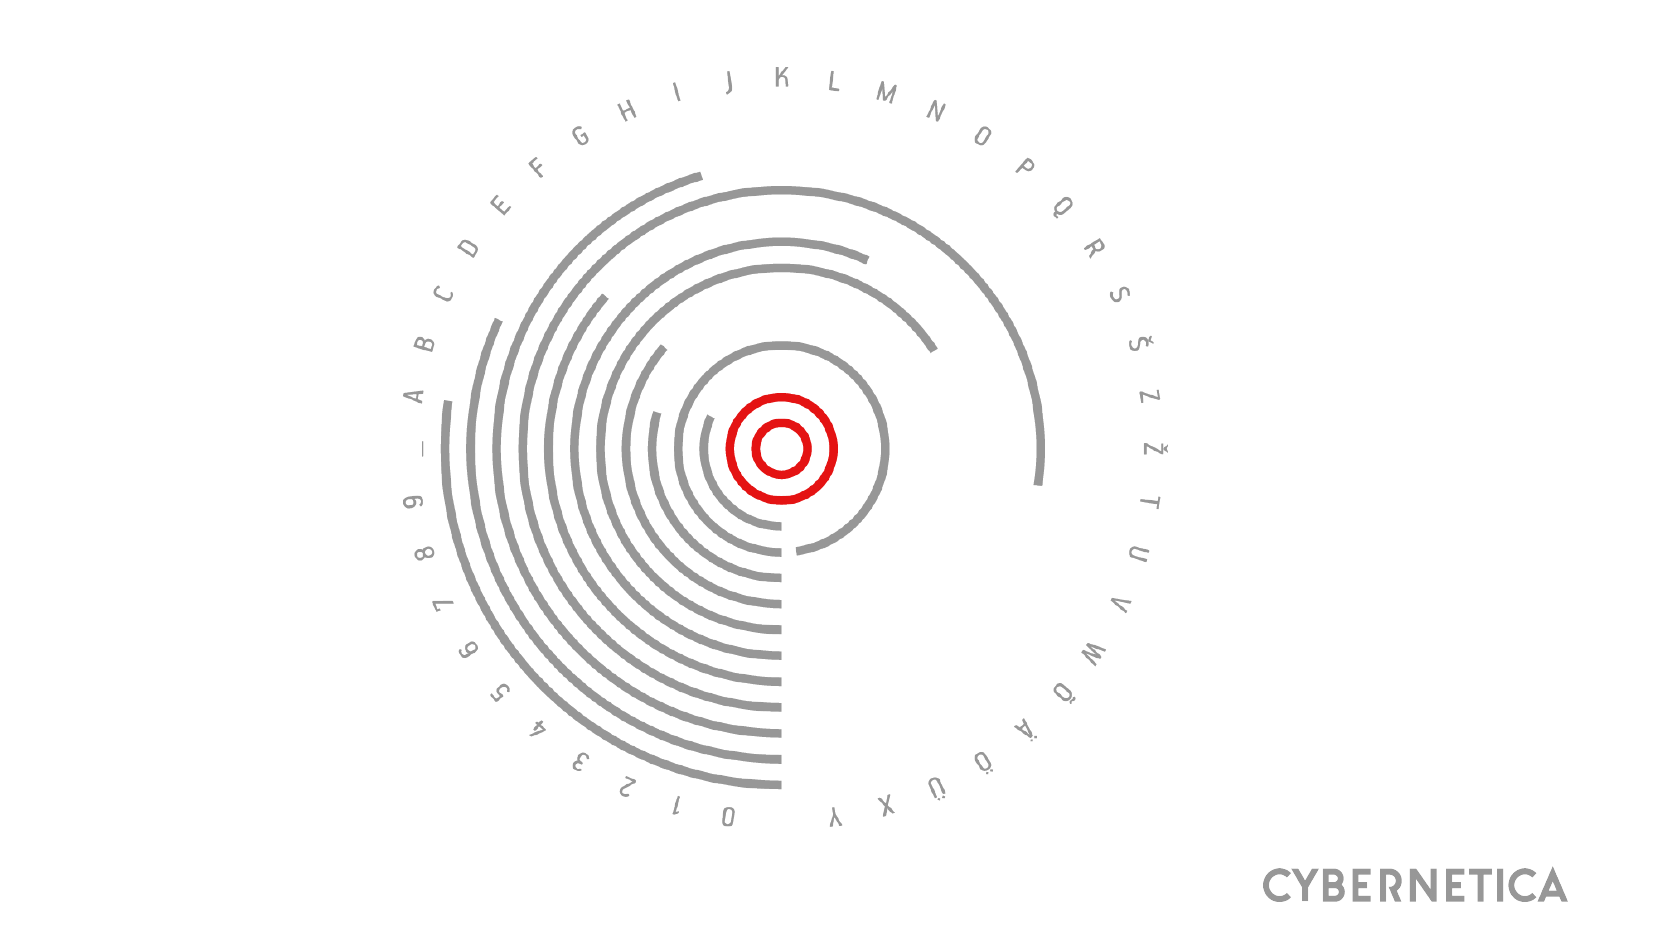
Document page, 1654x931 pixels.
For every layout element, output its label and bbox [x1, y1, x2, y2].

picture [403, 67, 1168, 827]
picture [1263, 866, 1568, 902]
